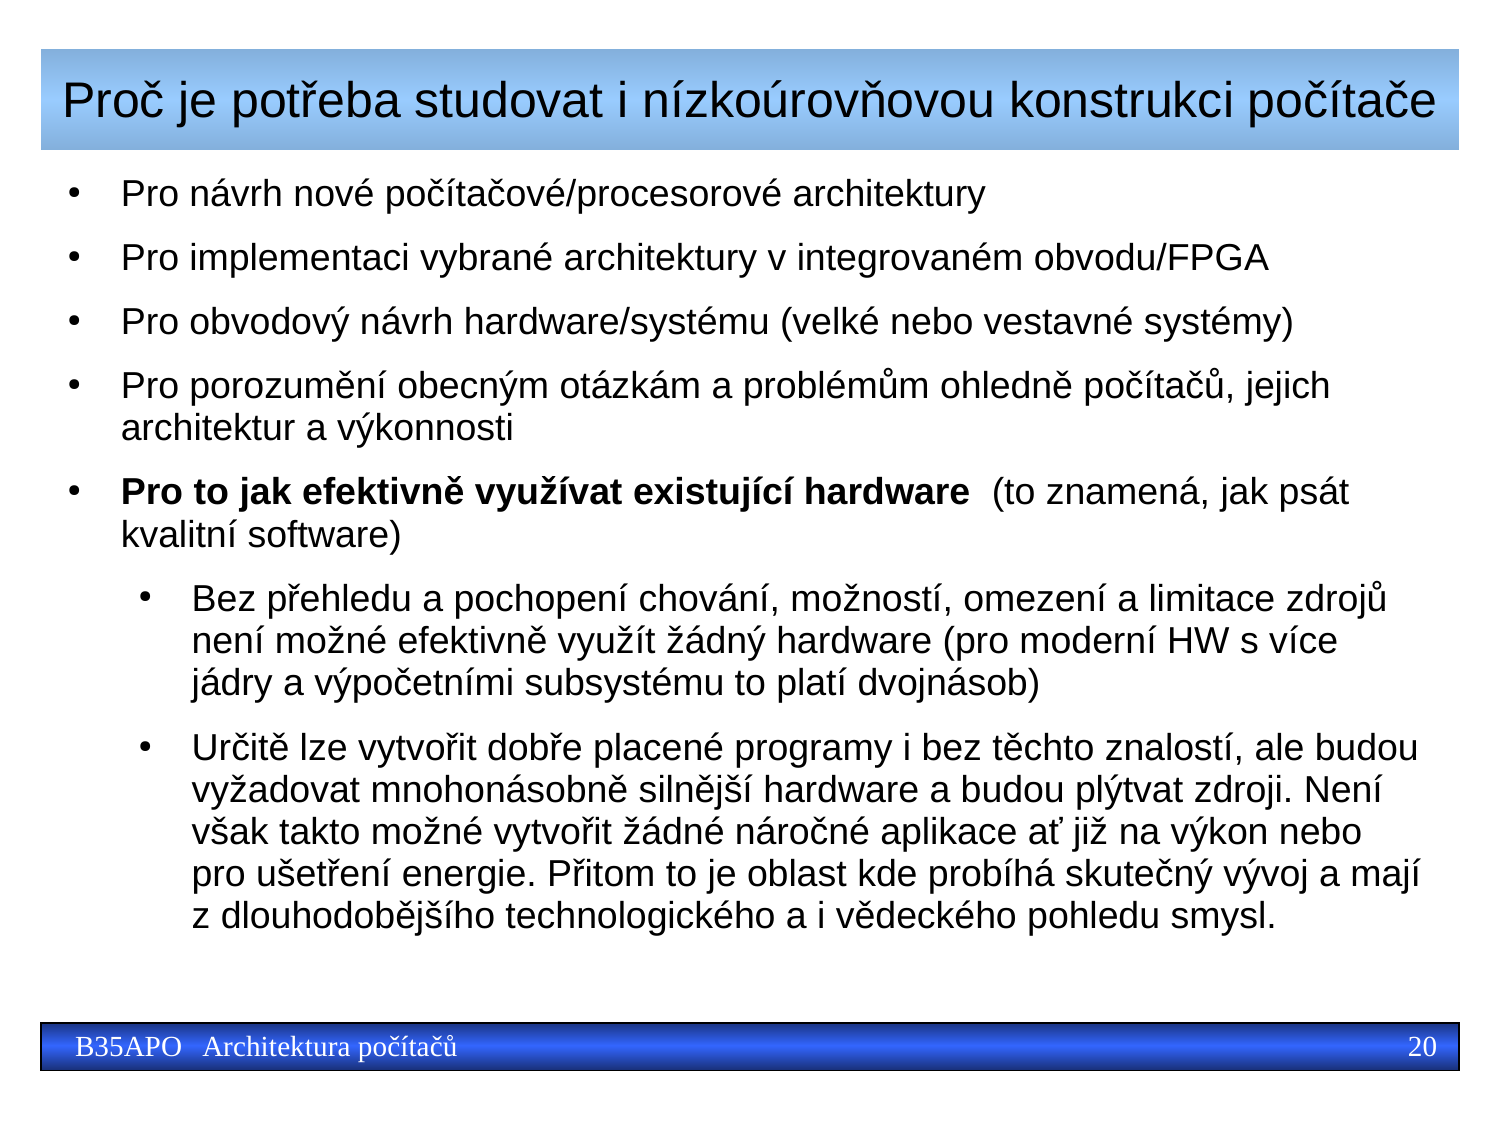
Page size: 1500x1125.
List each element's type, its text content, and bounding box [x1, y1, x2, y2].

title Proč je potřeba studovat i nízkoúrovňovou konstrukci počítače [41, 49, 1459, 150]
list Pro návrh nové počítačové/procesorové architektury Pro implementaci vybrané architektury v integrovaném obvodu/FPGA Pro obvodový návrh hardware/systému (velké nebo vestavné systémy) Pro porozumění obecným otázkám a problémům ohledně počítačů, jejich architektur a výkonnosti Pro to jak efektivně využívat existující hardware (to znamená, jak psát kvalitní software) Bez přehledu a pochopení chování, možností, omezení a limitace zdrojů není možné efektivně využít žádný hardware (pro moderní HW s více jádry a výpočetními subsystému to platí dvojnásob) Určitě lze vytvořit dobře placené programy i bez těchto znalostí, ale budou vyžadovat mnohonásobně silnější hardware a budou plýtvat zdroji. Není však takto možné vytvořit žádné náročné aplikace ať již na výkon nebo pro ušetření energie. Přitom to je oblast kde probíhá skutečný vývoj a mají z dlouhodobějšího technologického a i vědeckého pohledu smysl. [49, 172, 1426, 1013]
